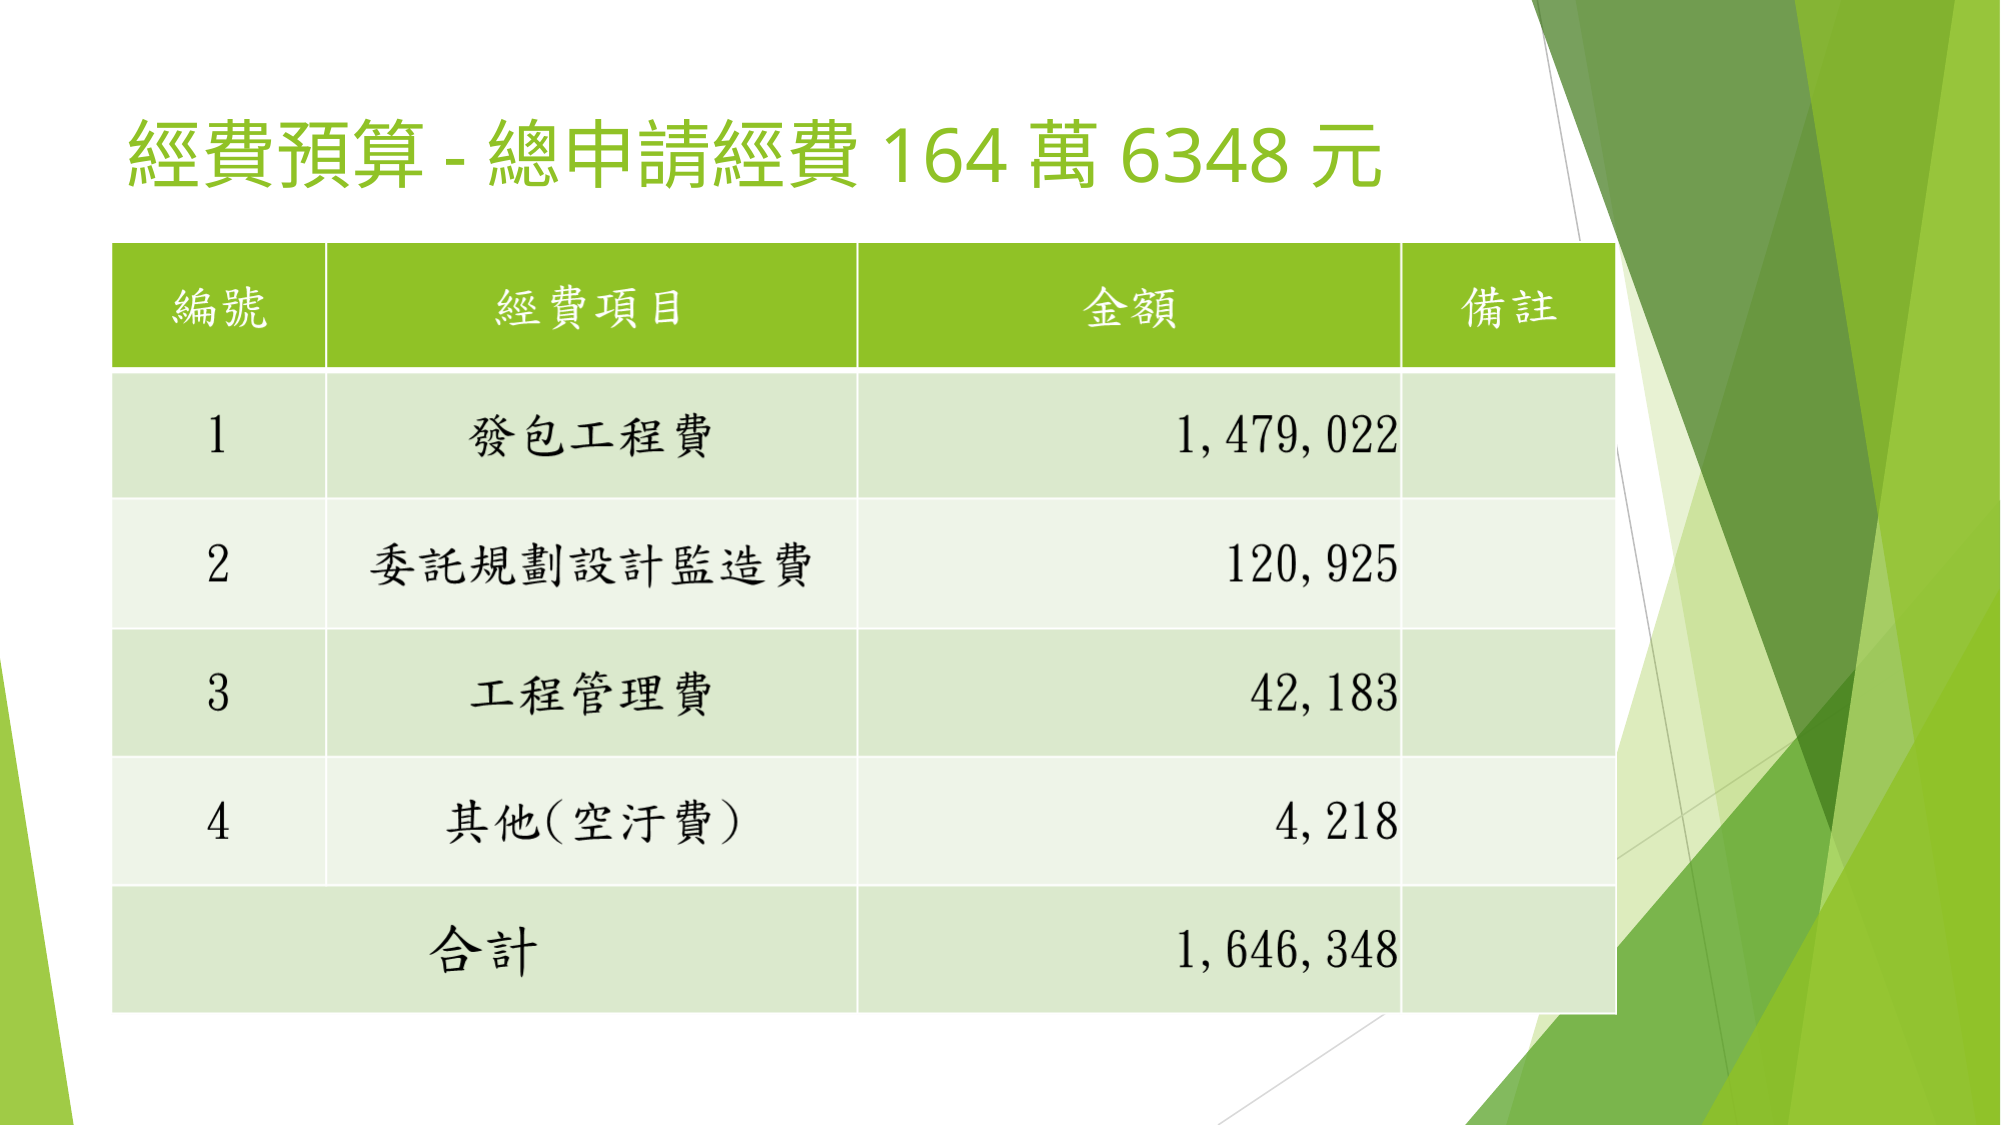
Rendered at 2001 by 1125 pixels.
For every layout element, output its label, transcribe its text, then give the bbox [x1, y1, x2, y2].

title 經費預算-總申請經費164萬6348元 [111, 99, 1522, 241]
picture [111, 242, 1617, 1022]
